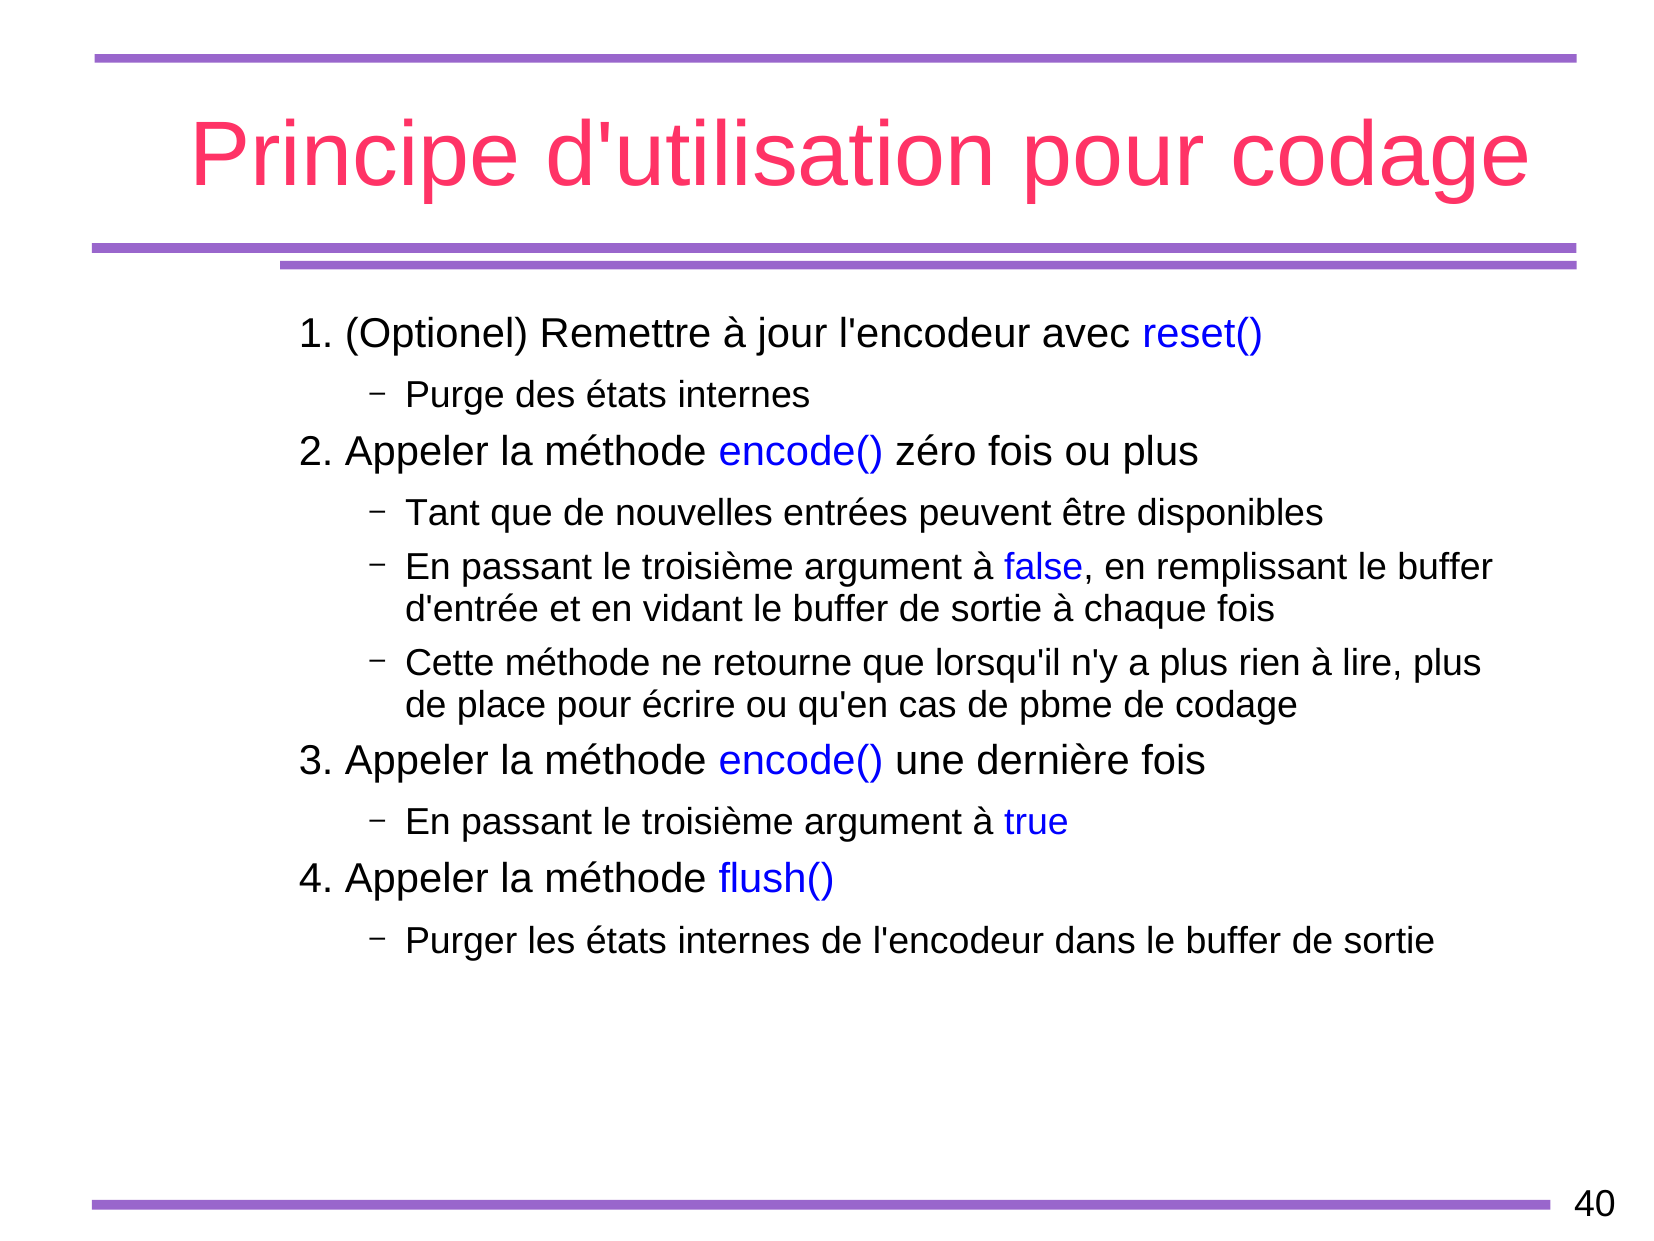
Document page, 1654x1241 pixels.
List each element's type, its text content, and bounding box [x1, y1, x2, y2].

list 1. (Optionel) Remettre à jour l'encodeur avec reset() Purge des états internes 2. Appeler la méthode encode() zéro fois ou plus Tant que de nouvelles entrées peuvent être disponibles En passant le troisième argument à false, en remplissant le buffer d'entrée et en vidant le buffer de sortie à chaque fois Cette méthode ne retourne que lorsqu'il n'y a plus rien à lire, plus de place pour écrire ou qu'en cas de pbme de codage 3. Appeler la méthode encode() une dernière fois En passant le troisième argument à true 4. Appeler la méthode flush() Purger les états internes de l'encodeur dans le buffer de sortie [121, 309, 1534, 1162]
title Principe d'utilisation pour codage [121, 49, 1534, 257]
